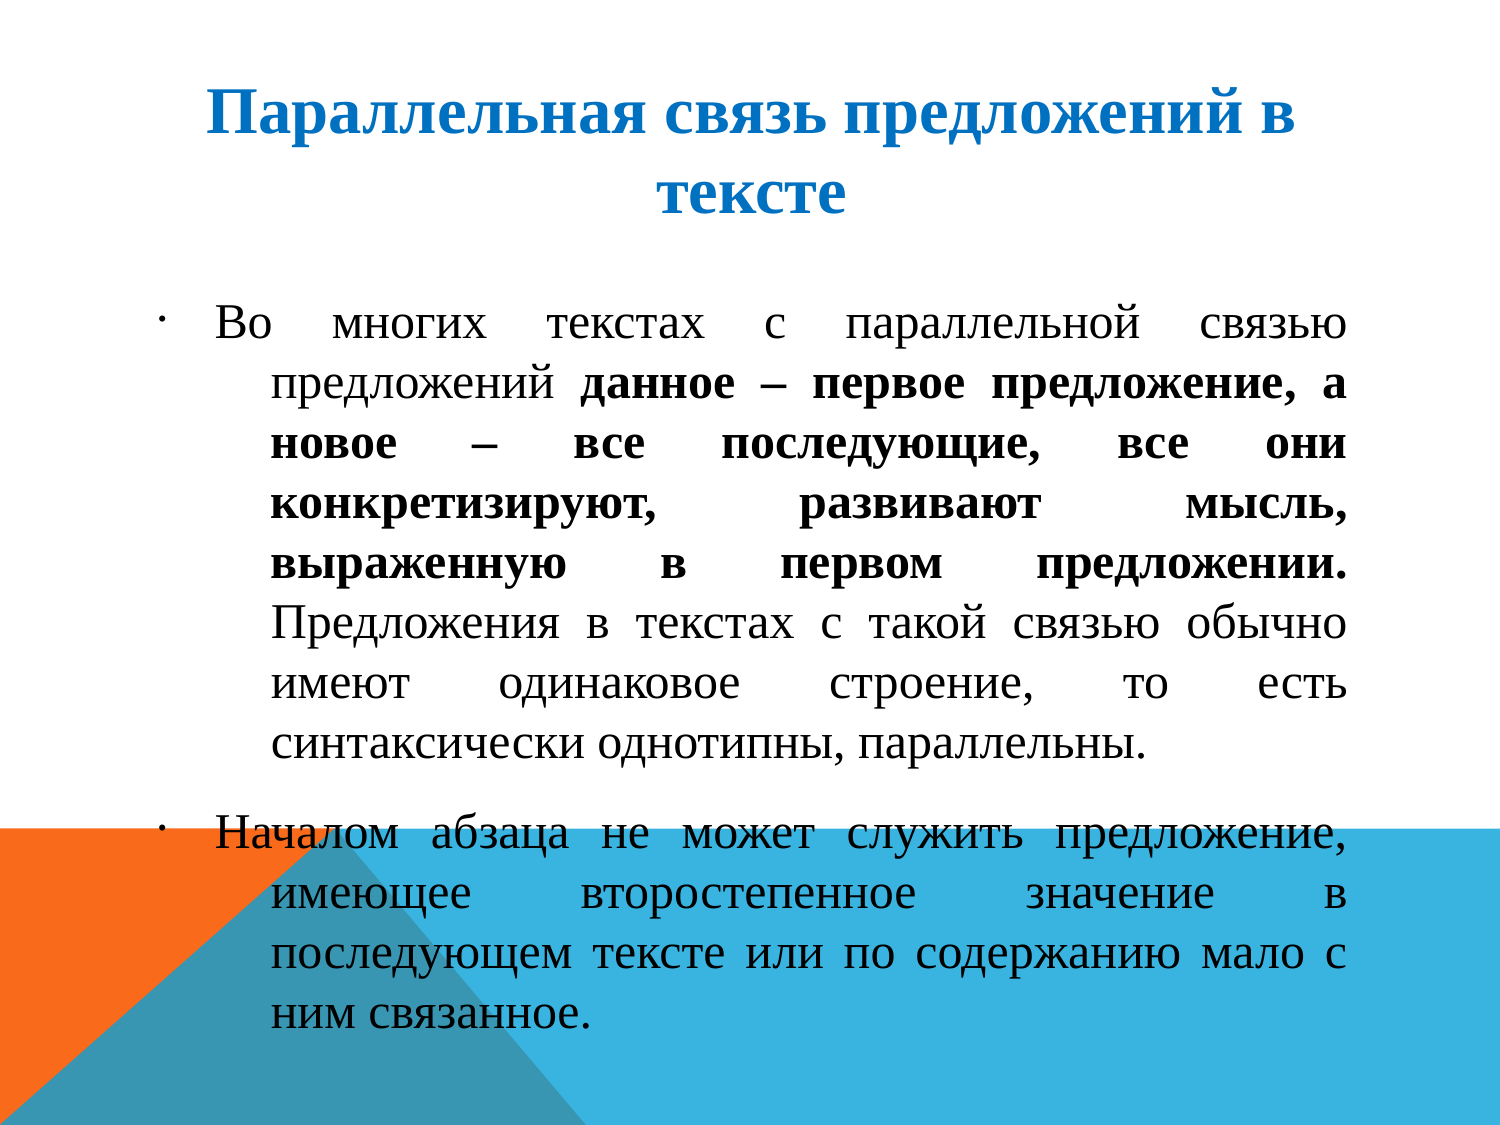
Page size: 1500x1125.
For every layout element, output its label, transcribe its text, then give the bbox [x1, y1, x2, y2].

title Параллельная связь предложений в тексте [135, 60, 1369, 270]
list Во многих текстах с параллельной связью предложений данное – первое предложение, а новое – все последующие, все они конкретизируют, развивают мысль, выраженную в первом предложении. Предложения в текстах с такой связью обычно имеют одинаковое строение, то есть синтаксически однотипны, параллельны. Началом абзаца не может служить предложение, имеющее второстепенное значение в последующем тексте или по содержанию мало с ним связанное. [128, 281, 1363, 809]
